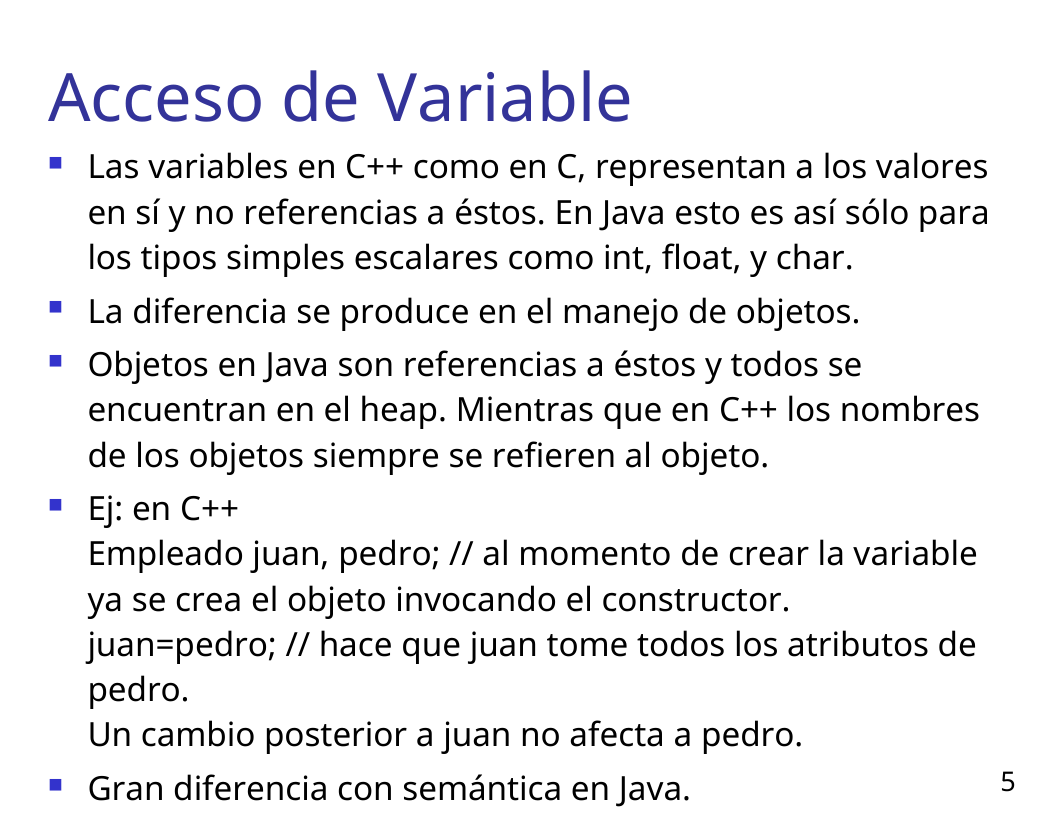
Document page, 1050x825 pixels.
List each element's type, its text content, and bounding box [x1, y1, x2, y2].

list Las variables en C++ como en C, representan a los valores en sí y no referencias a éstos. En Java esto es así sólo para los tipos simples escalares como int, float, y char. La diferencia se produce en el manejo de objetos. Objetos en Java son referencias a éstos y todos se encuentran en el heap. Mientras que en C++ los nombres de los objetos siempre se refieren al objeto. Ej: en C++ Empleado juan, pedro; // al momento de crear la variable ya se crea el objeto invocando el constructor. juan=pedro; // hace que juan tome todos los atributos de pedro. Un cambio posterior a juan no afecta a pedro. Gran diferencia con semántica en Java. [37, 138, 1023, 788]
title Acceso de Variable [37, 26, 1026, 147]
